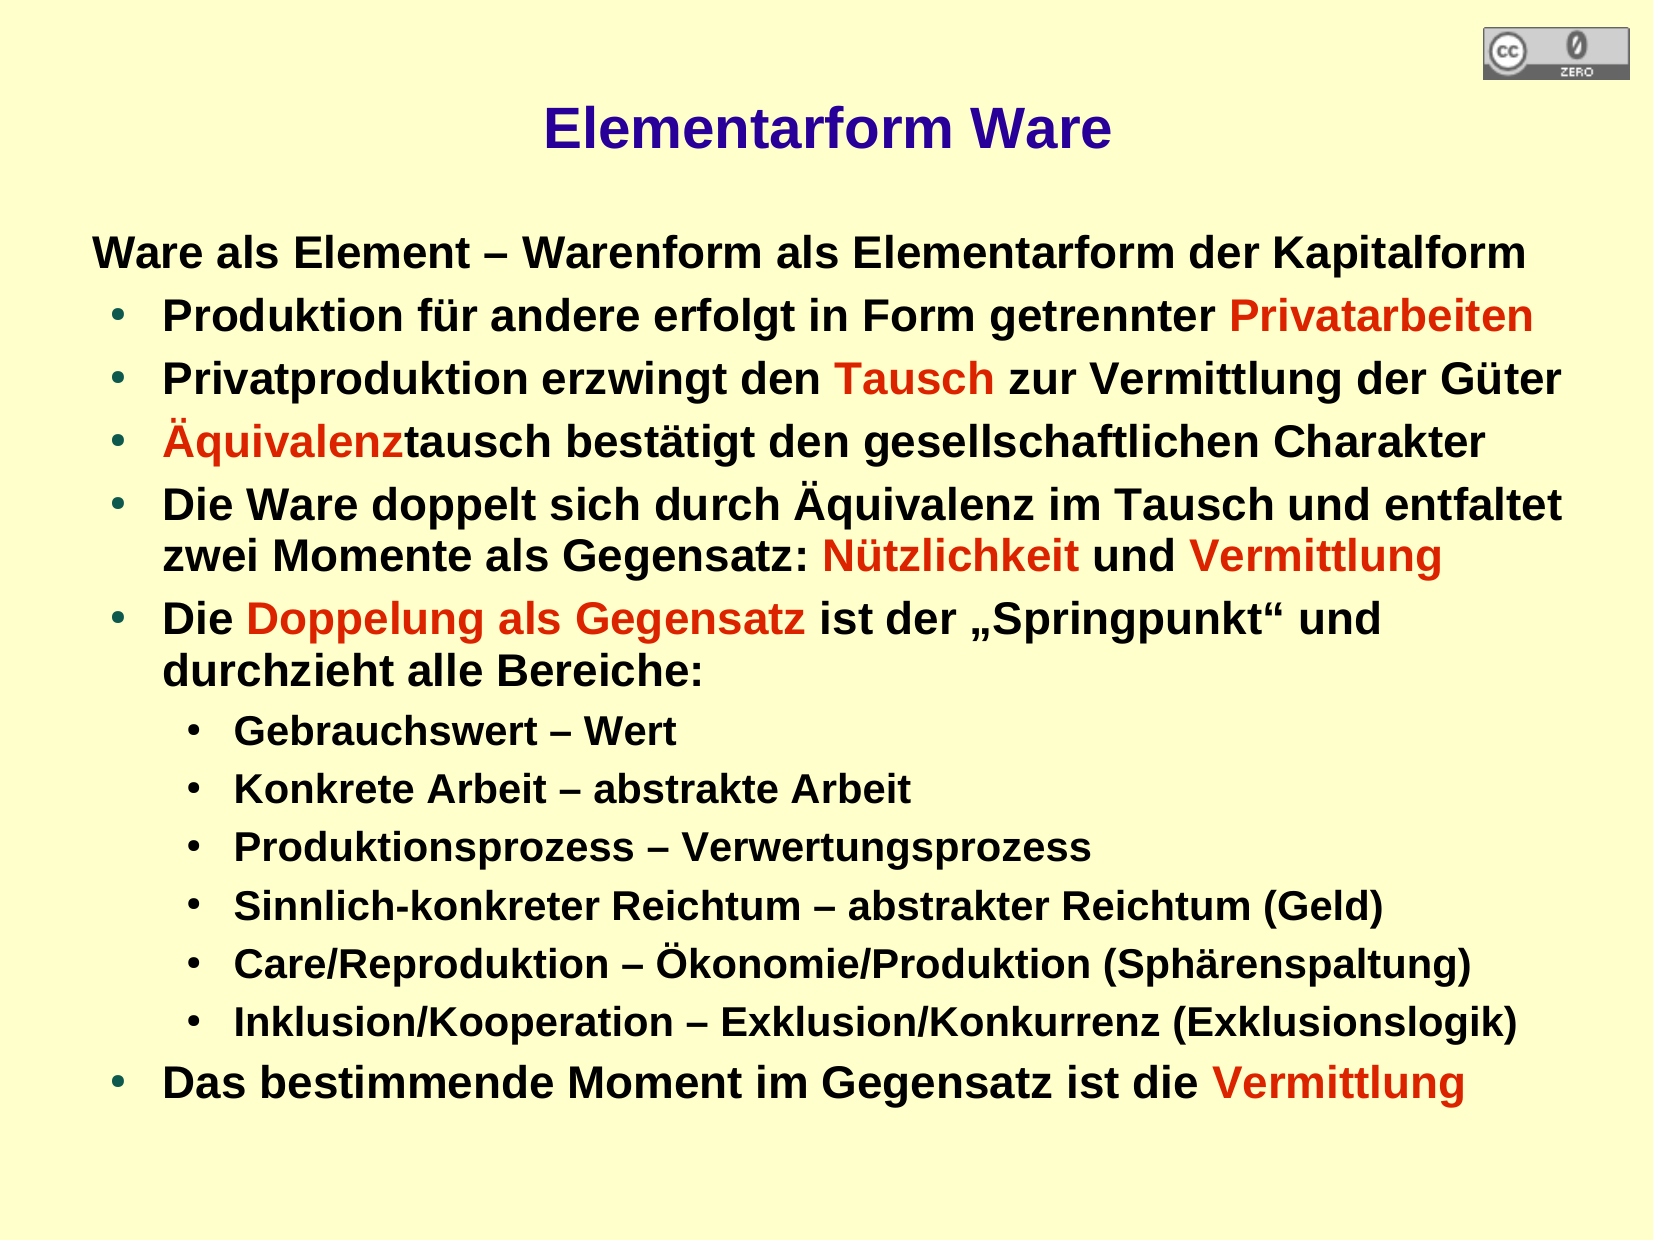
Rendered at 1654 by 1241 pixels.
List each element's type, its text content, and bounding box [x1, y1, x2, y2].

title Elementarform Ware [86, 49, 1571, 207]
picture [1483, 27, 1630, 80]
list Ware als Element – Warenform als Elementarform der Kapitalform Produktion für andere erfolgt in Form getrennter Privatarbeiten Privatproduktion erzwingt den Tausch zur Vermittlung der Güter Äquivalenztausch bestätigt den gesellschaftlichen Charakter Die Ware doppelt sich durch Äquivalenz im Tausch und entfaltet zwei Momente als Gegensatz: Nützlichkeit und Vermittlung Die Doppelung als Gegensatz ist der „Springpunkt“ und durchzieht alle Bereiche: Gebrauchswert – Wert Konkrete Arbeit – abstrakte Arbeit Produktionsprozess – Verwertungsprozess Sinnlich-konkreter Reichtum – abstrakter Reichtum (Geld) Care/Reproduktion – Ökonomie/Produktion (Sphärenspaltung) Inklusion/Kooperation – Exklusion/Konkurrenz (Exklusionslogik) Das bestimmende Moment im Gegensatz ist die Vermittlung [92, 226, 1565, 1112]
